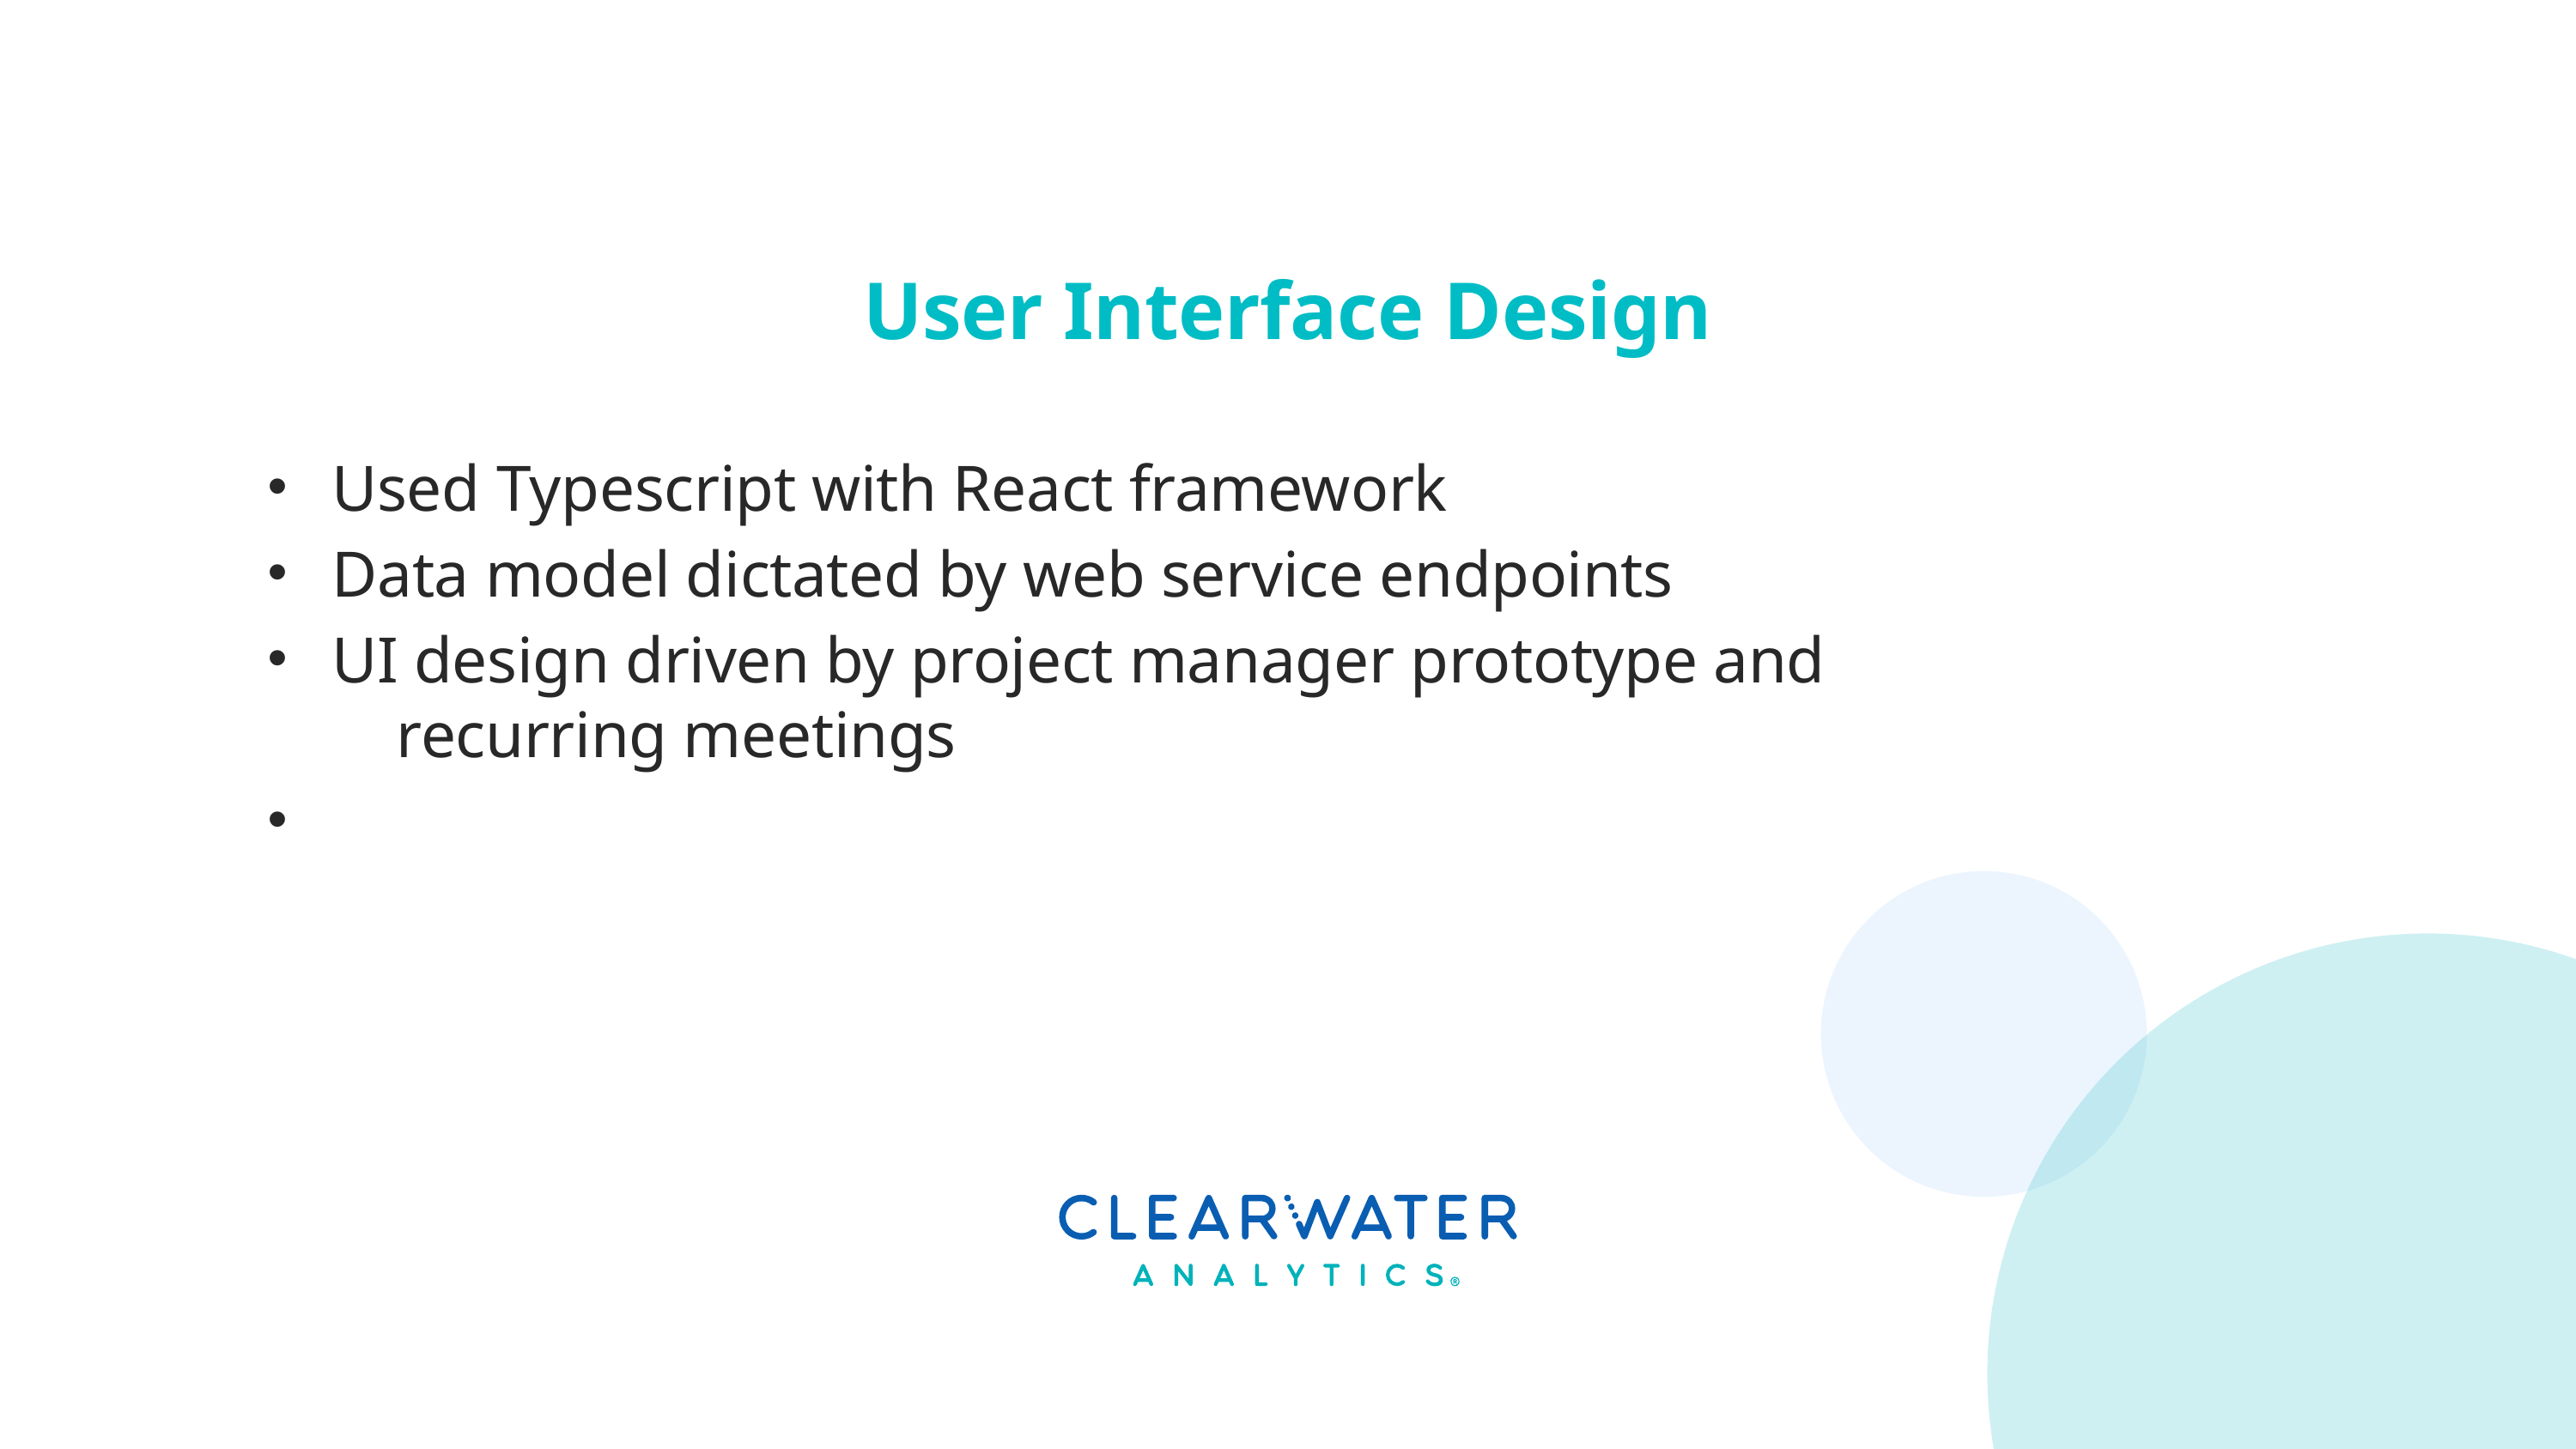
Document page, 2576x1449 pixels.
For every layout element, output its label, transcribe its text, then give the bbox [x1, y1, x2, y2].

list User Interface Design [254, 228, 2322, 387]
text_box Used Typescript with React framework Data model dictated by web service endpoints UI design driven by project manager prototype and recurring meetings [254, 441, 2016, 1100]
